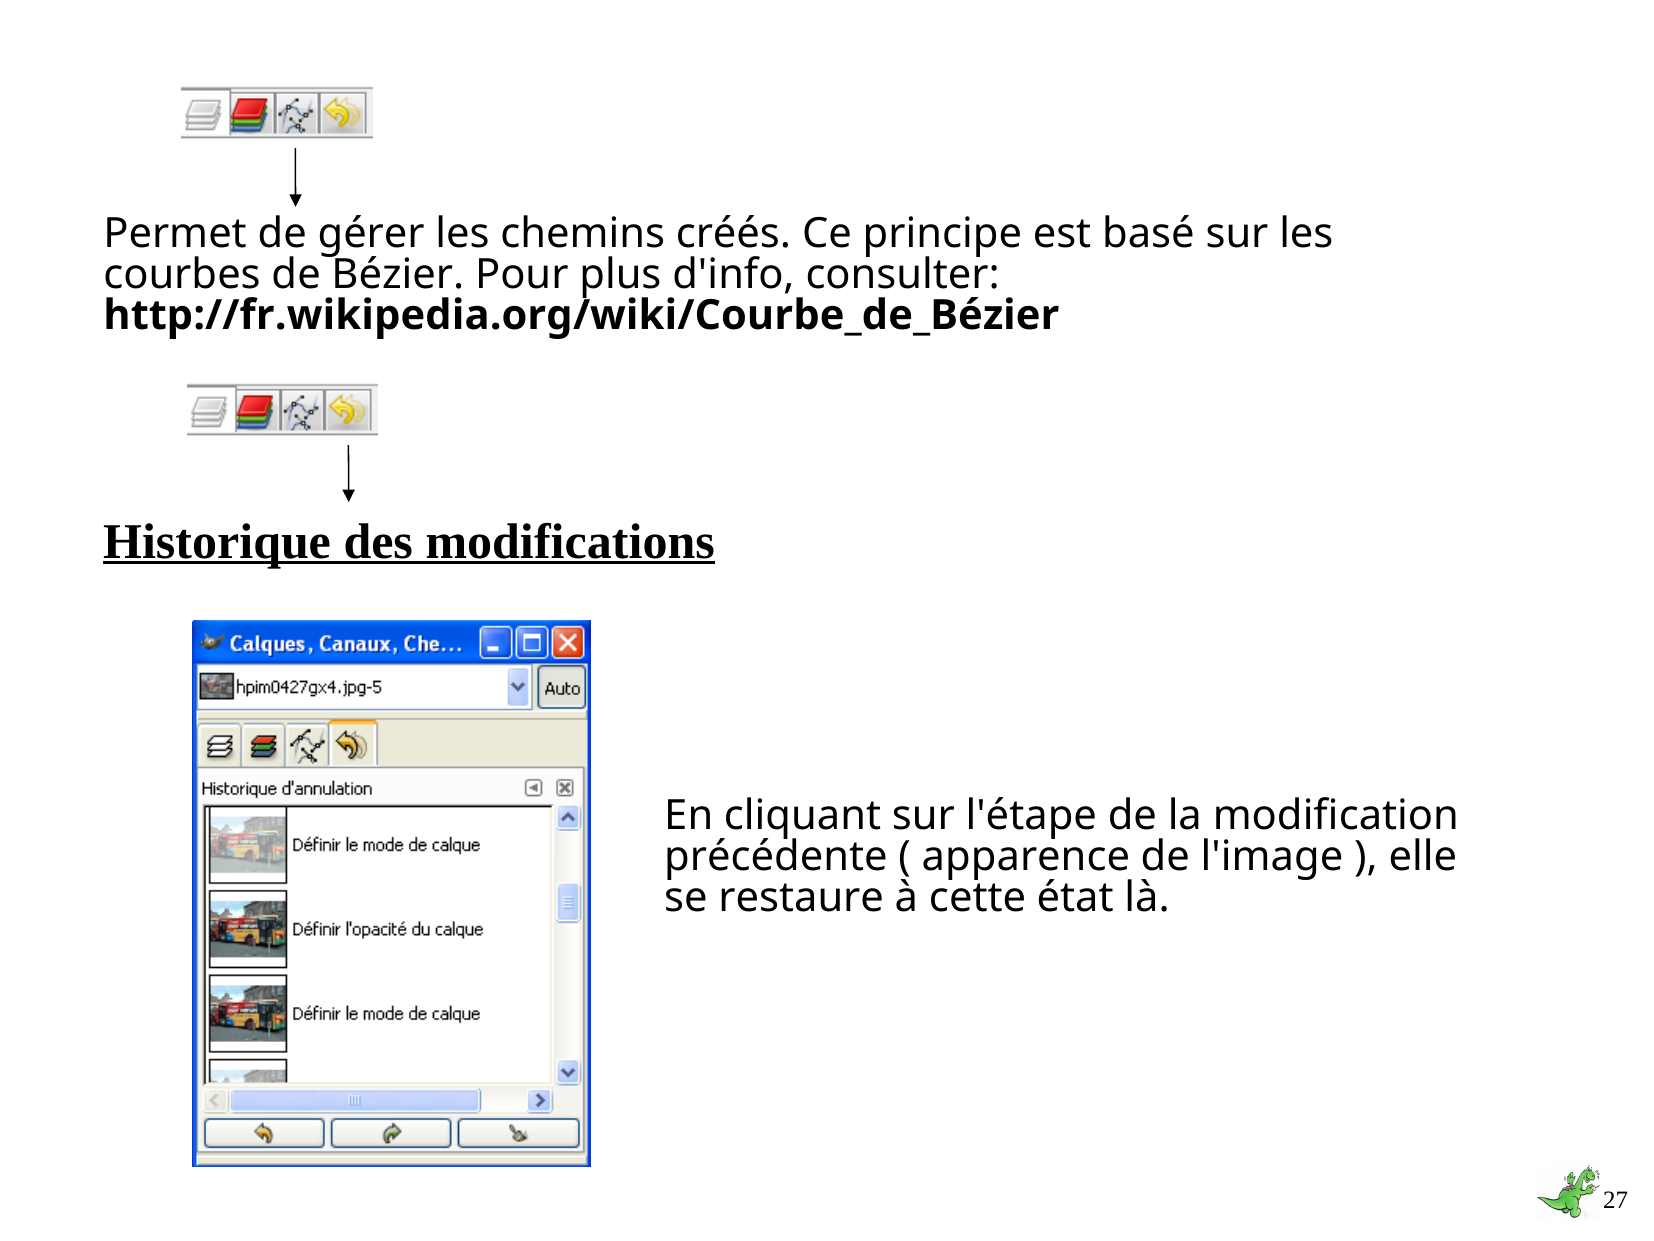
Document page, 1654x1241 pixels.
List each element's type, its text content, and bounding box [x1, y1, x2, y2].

text_box 27 [1603, 1186, 1632, 1214]
picture [1536, 1163, 1600, 1220]
picture [181, 86, 373, 148]
picture [192, 620, 591, 1167]
picture [187, 383, 378, 445]
text_box En cliquant sur l'étape de la modification précédente ( apparence de l'image ), elle se restaure à cette état là. [649, 805, 1595, 975]
text_box Historique des modifications [88, 531, 768, 603]
text_box Permet de gérer les chemins créés. Ce principe est basé sur les courbes de Bézier. Pour plus d'info, consulter: http://fr.wikipedia.org/wiki/Courbe_de_Bézier [88, 224, 1595, 295]
